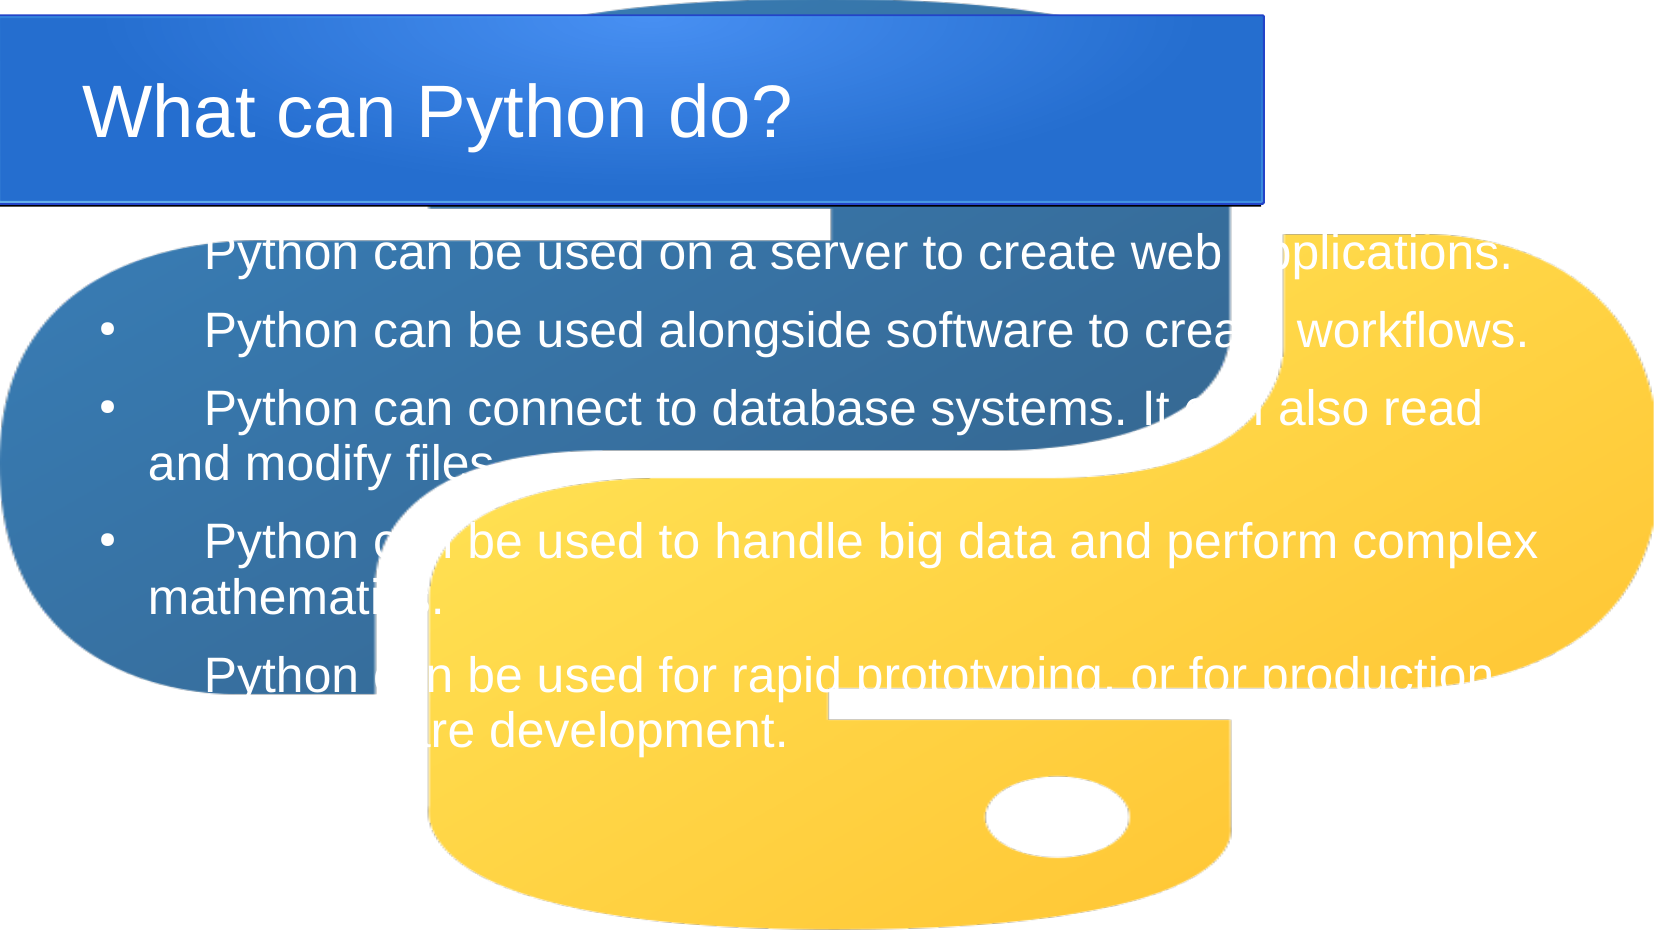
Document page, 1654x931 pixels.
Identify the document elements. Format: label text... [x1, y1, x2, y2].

list Python can be used on a server to create web applications. Python can be used alongside software to create workflows. Python can connect to database systems. It can also read and modify files. Python can be used to handle big data and perform complex mathematics. Python can be used for rapid prototyping, or for production-ready software development. [82, 224, 1571, 764]
title What can Python do? [82, 35, 1235, 189]
picture [0, 0, 1654, 931]
